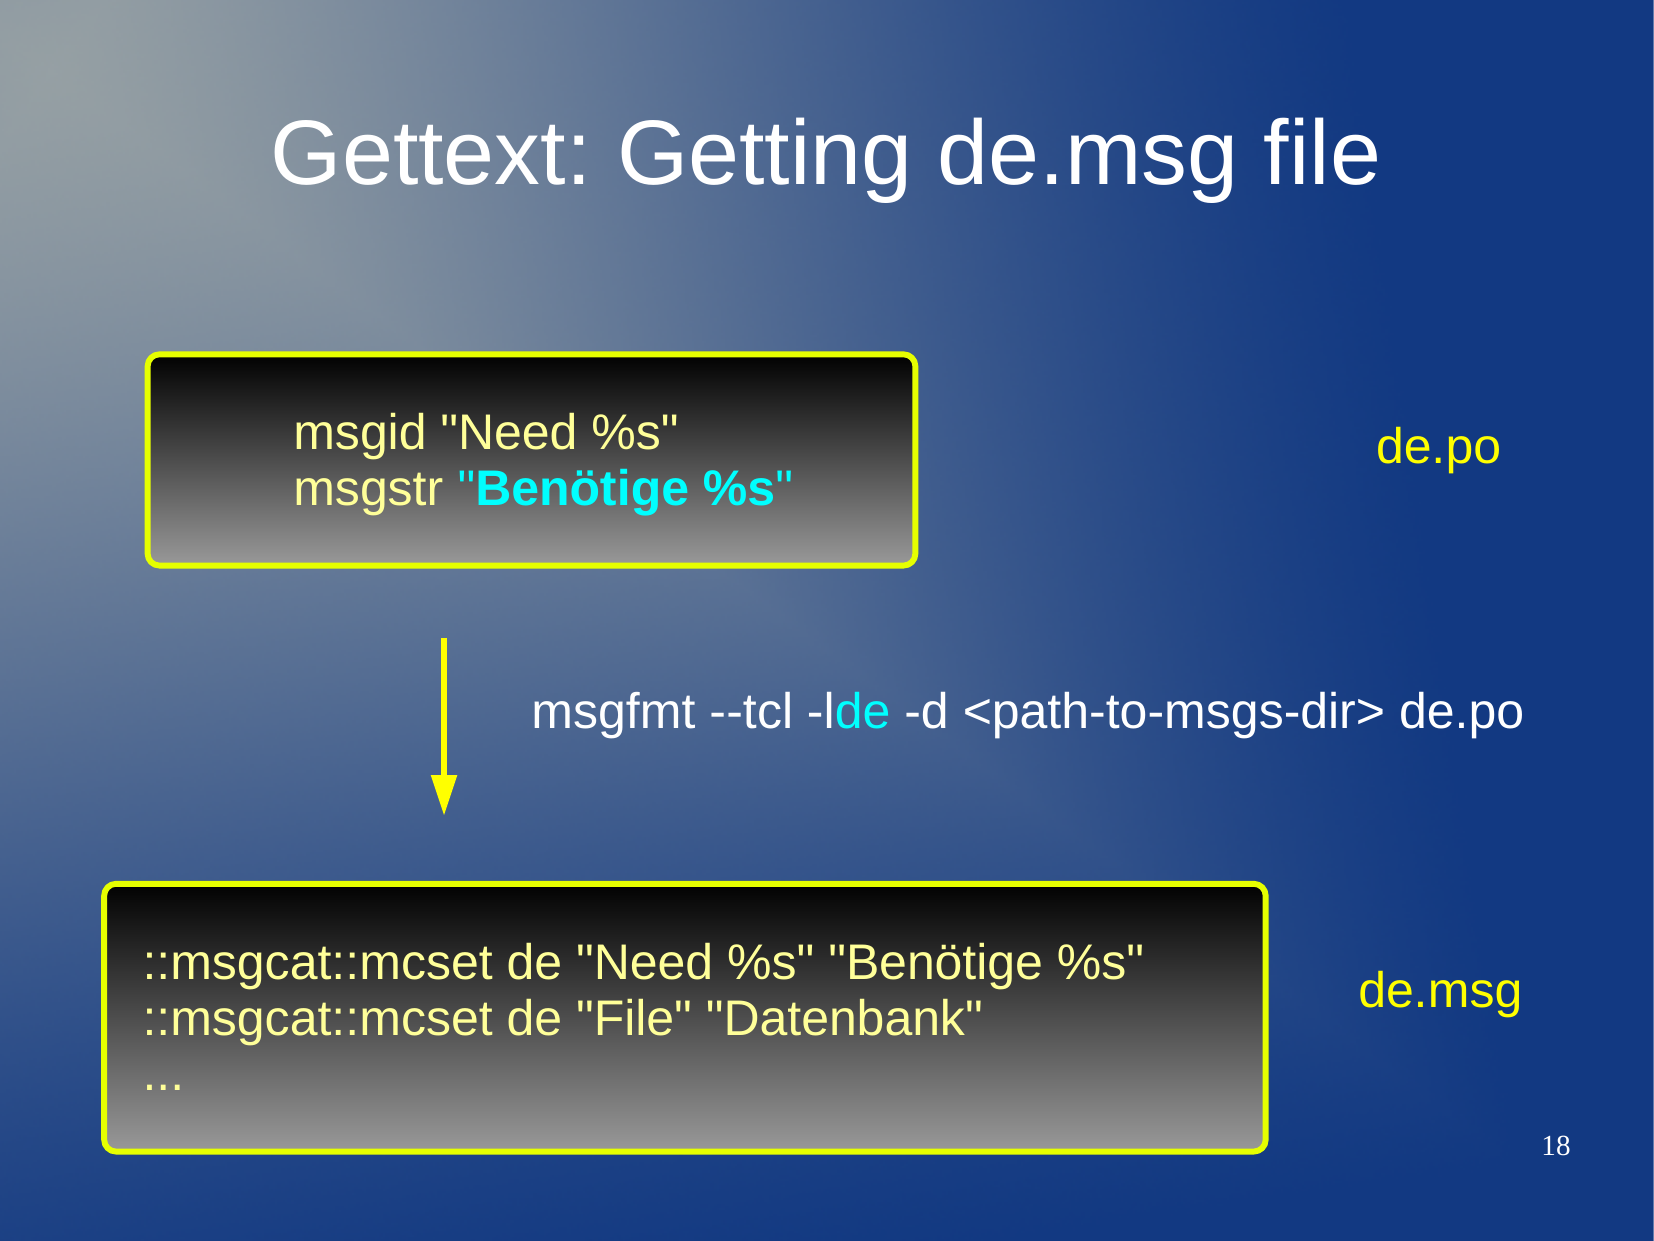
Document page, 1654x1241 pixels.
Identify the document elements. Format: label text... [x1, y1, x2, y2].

text_box msgid "Need %s" msgstr "Benötige %s" [147, 354, 916, 566]
picture [0, 0, 1654, 1241]
text_box msgfmt --tcl -lde -d <path-to-msgs-dir> de.po [531, 683, 1536, 740]
text_box ::msgcat::mcset de "Need %s" "Benötige %s" ::msgcat::mcset de "File" "Datenbank" ... [104, 883, 1266, 1152]
title Gettext: Getting de.msg file [82, 49, 1571, 257]
text_box de.msg [1358, 962, 1565, 1019]
text_box de.po [1375, 417, 1524, 474]
